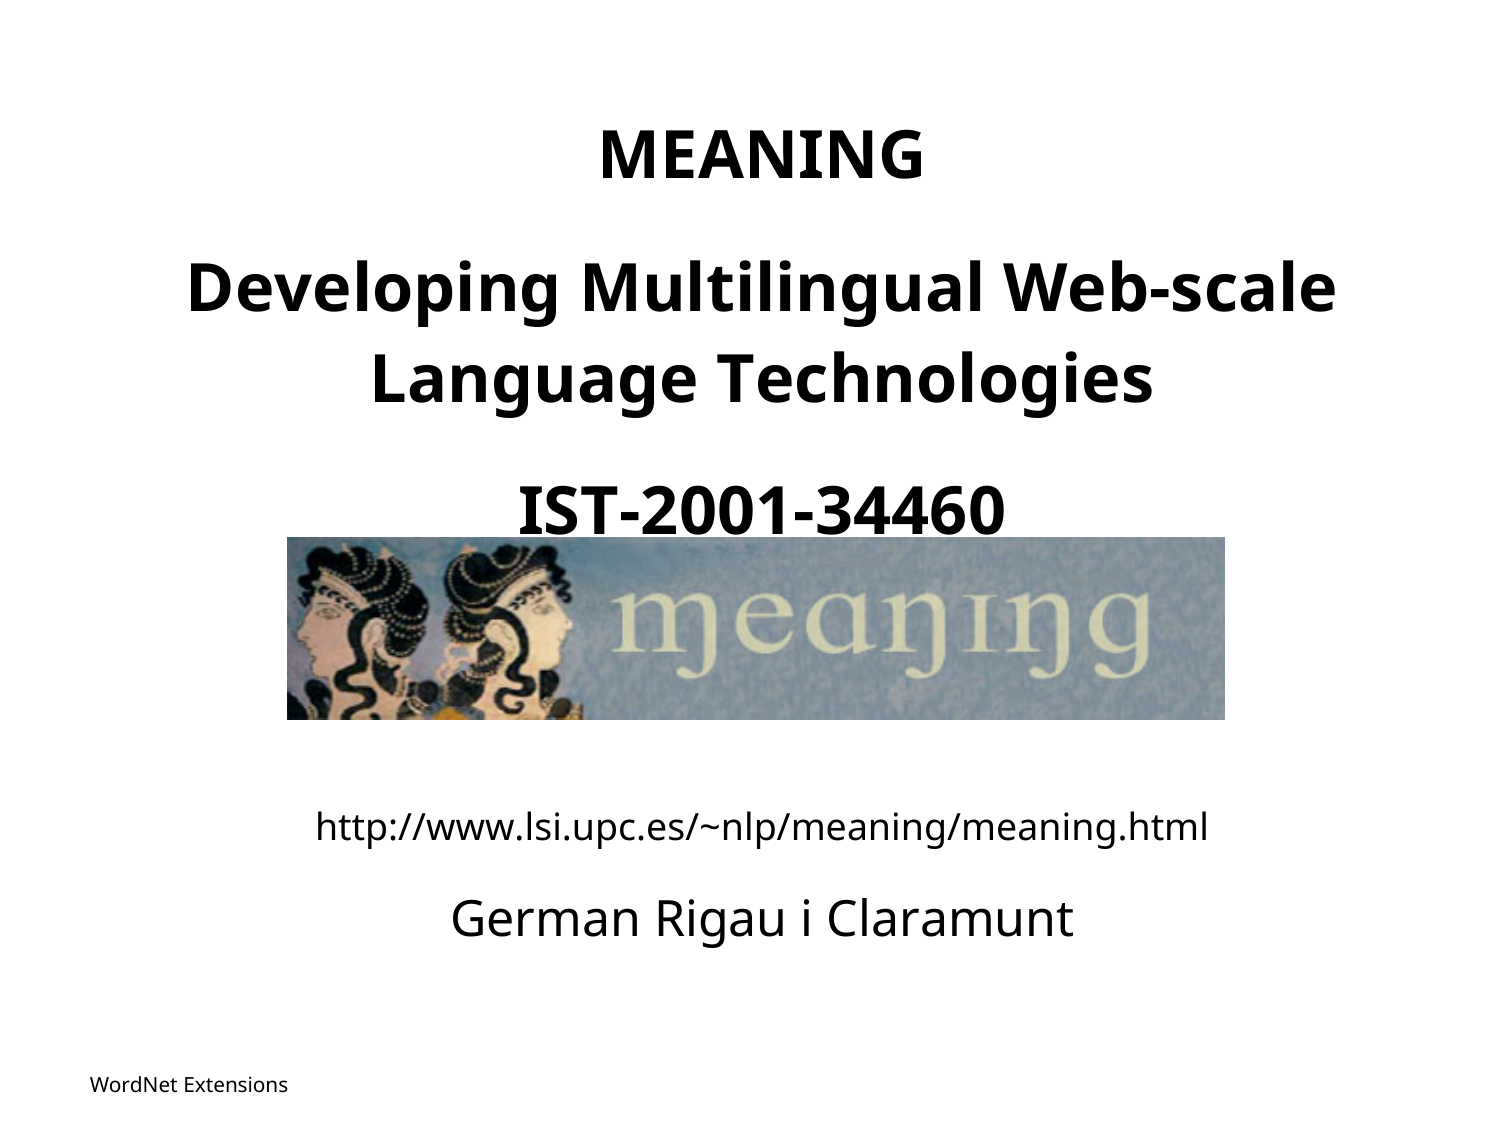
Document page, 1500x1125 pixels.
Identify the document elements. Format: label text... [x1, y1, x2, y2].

text_box MEANING Developing Multilingual Web-scale Language Technologies IST-2001-34460 http://www.lsi.upc.es/~nlp/meaning/meaning.html German Rigau i Claramunt [137, 99, 1388, 959]
picture [287, 537, 1225, 720]
